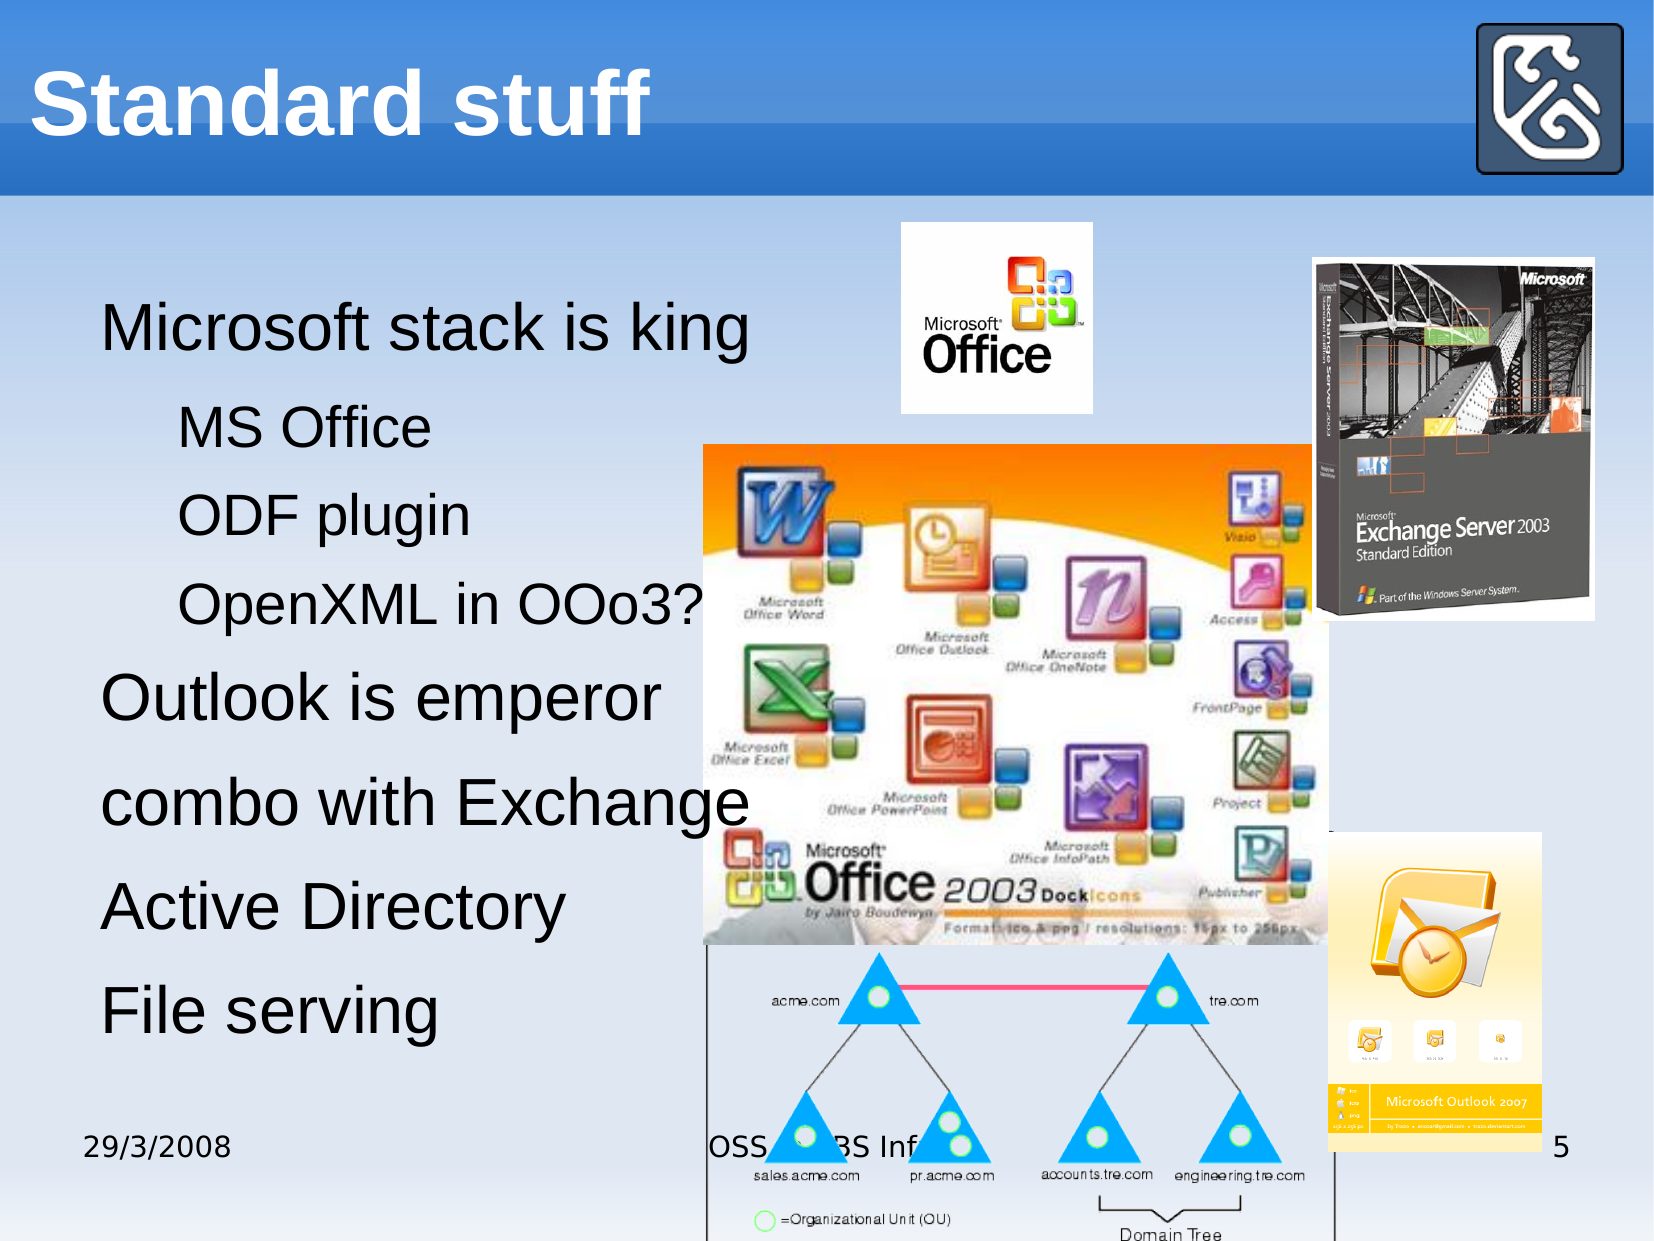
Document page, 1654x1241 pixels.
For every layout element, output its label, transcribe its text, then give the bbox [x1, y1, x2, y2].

picture [0, 0, 1654, 1241]
list Microsoft stack is king MS Office ODF plugin OpenXML in OOo3? Outlook is emperor combo with Exchange Active Directory File serving [82, 290, 1571, 1094]
title Standard stuff [29, 7, 1388, 200]
